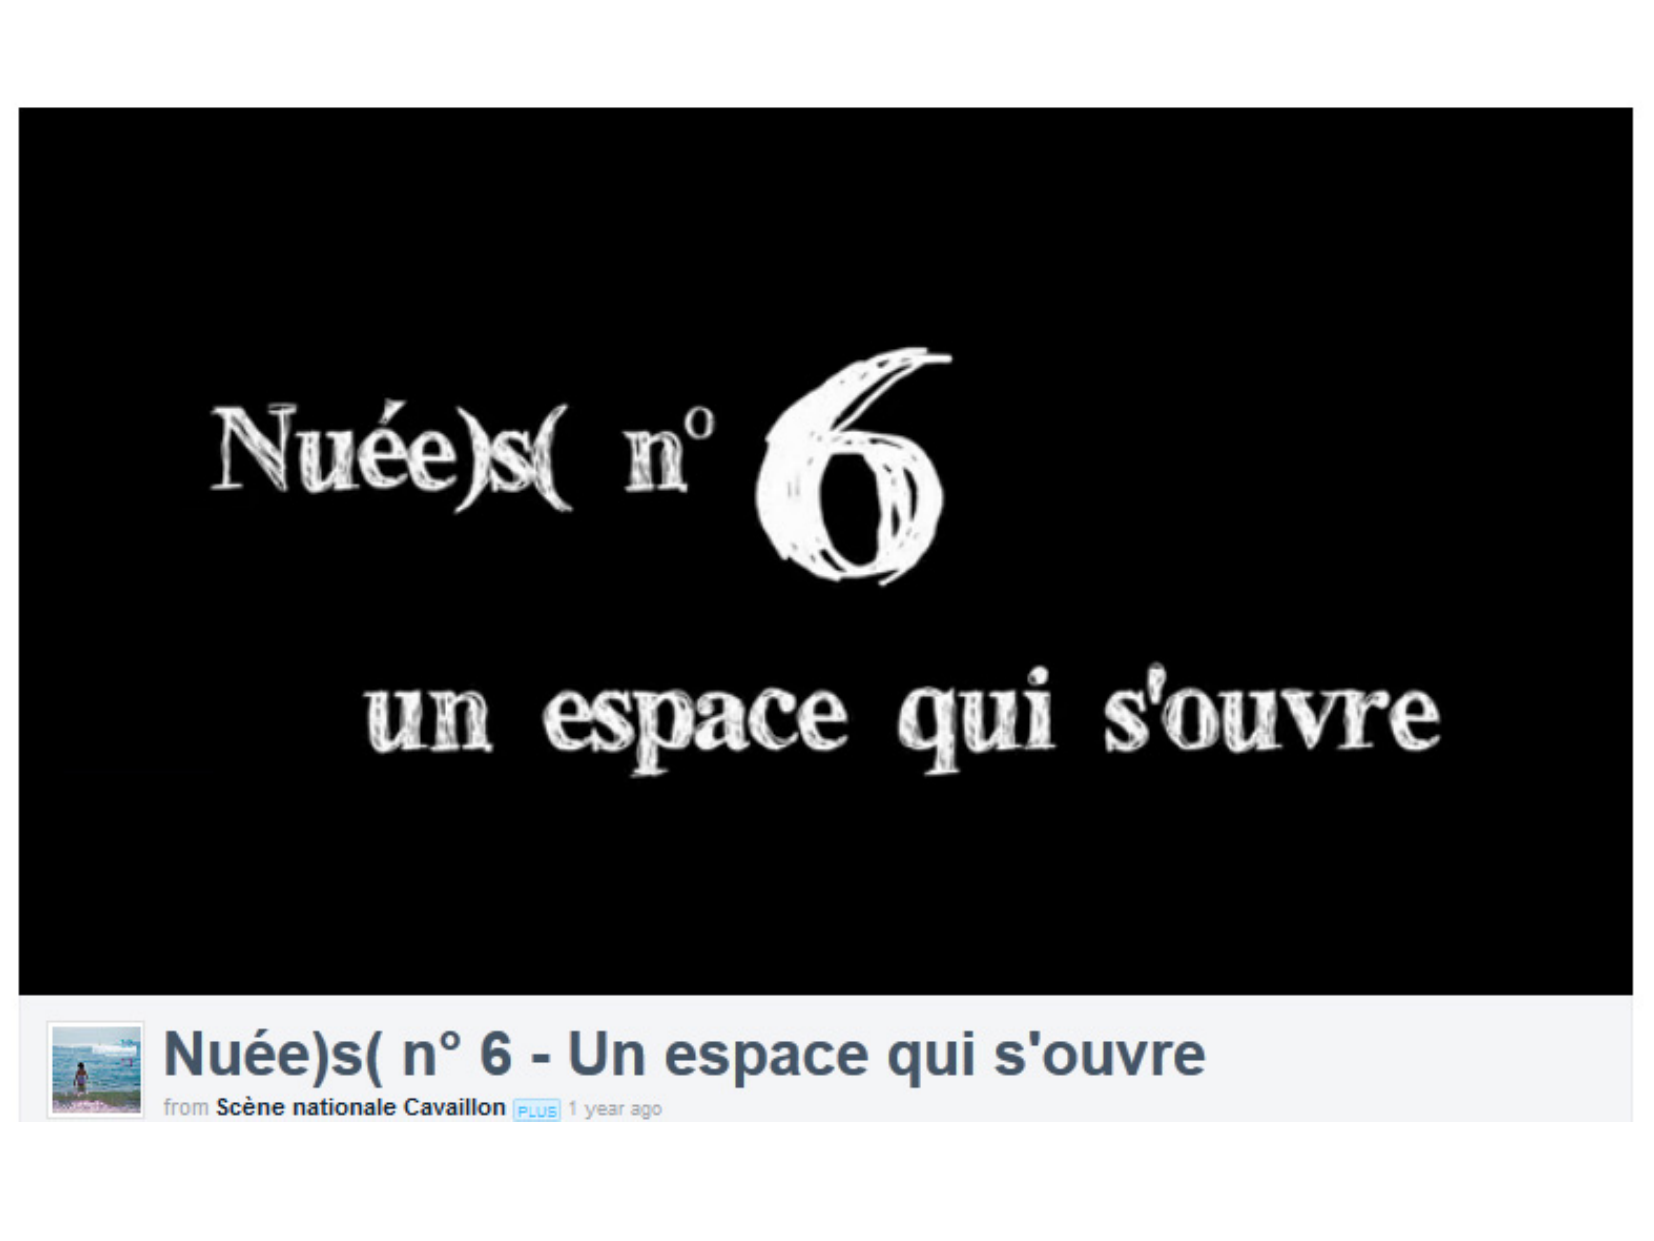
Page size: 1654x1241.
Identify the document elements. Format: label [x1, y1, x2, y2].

picture [0, 85, 1654, 1123]
